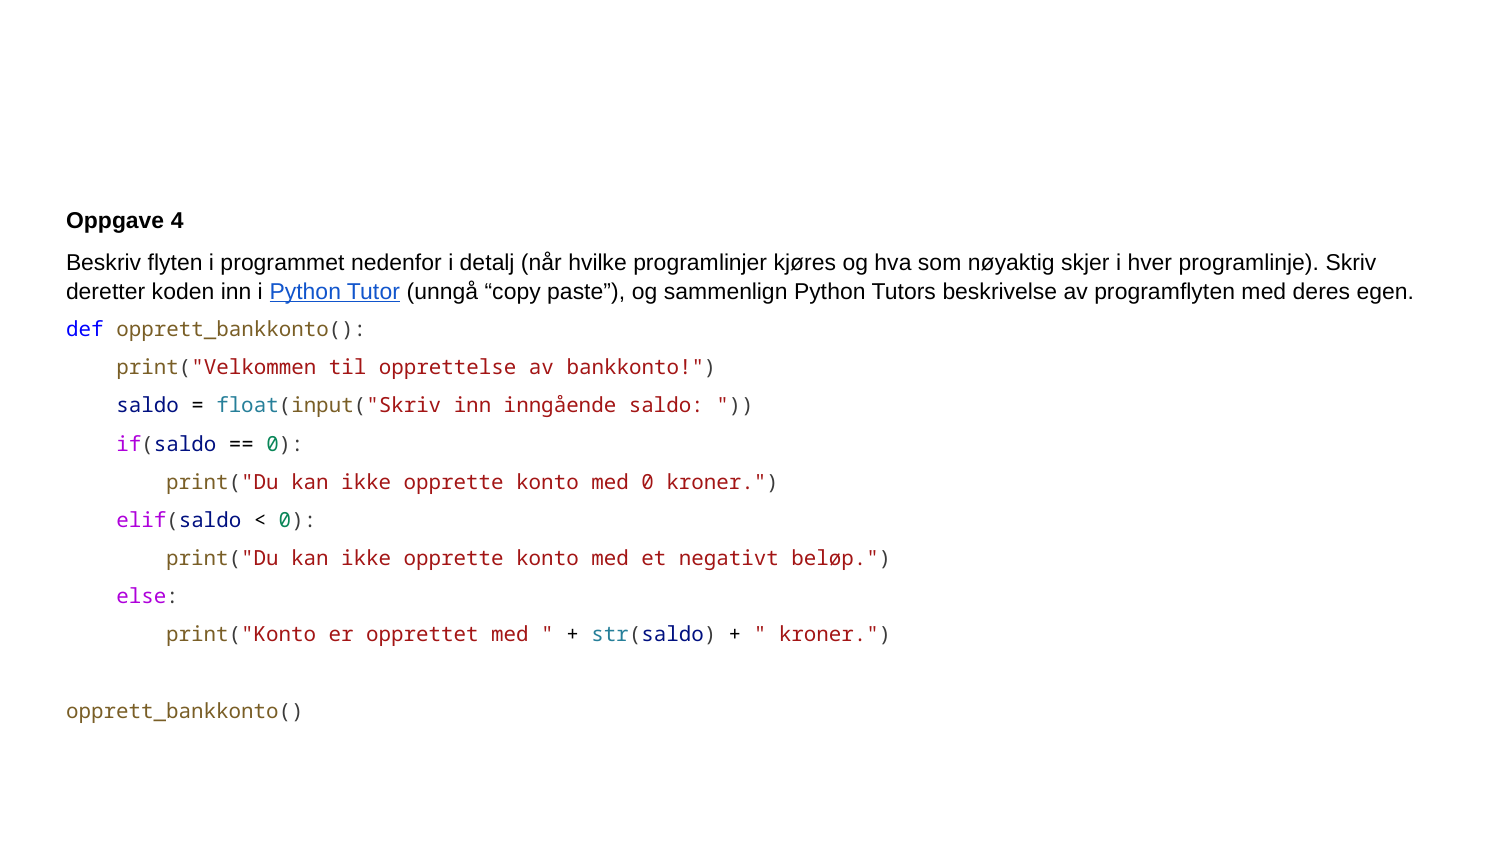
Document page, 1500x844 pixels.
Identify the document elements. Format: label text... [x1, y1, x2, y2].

list Oppgave 4 Beskriv flyten i programmet nedenfor i detalj (når hvilke programlinjer kjøres og hva som nøyaktig skjer i hver programlinje). Skriv deretter koden inn i Python Tutor (unngå “copy paste”), og sammenlign Python Tutors beskrivelse av programflyten med deres egen. def opprett_bankkonto(): print("Velkommen til opprettelse av bankkonto!") saldo = float(input("Skriv inn inngående saldo: ")) if(saldo == 0): print("Du kan ikke opprette konto med 0 kroner.") elif(saldo < 0): print("Du kan ikke opprette konto med et negativt beløp.") else: print("Konto er opprettet med " + str(saldo) + " kroner.") opprett_bankkonto() [51, 189, 1449, 750]
